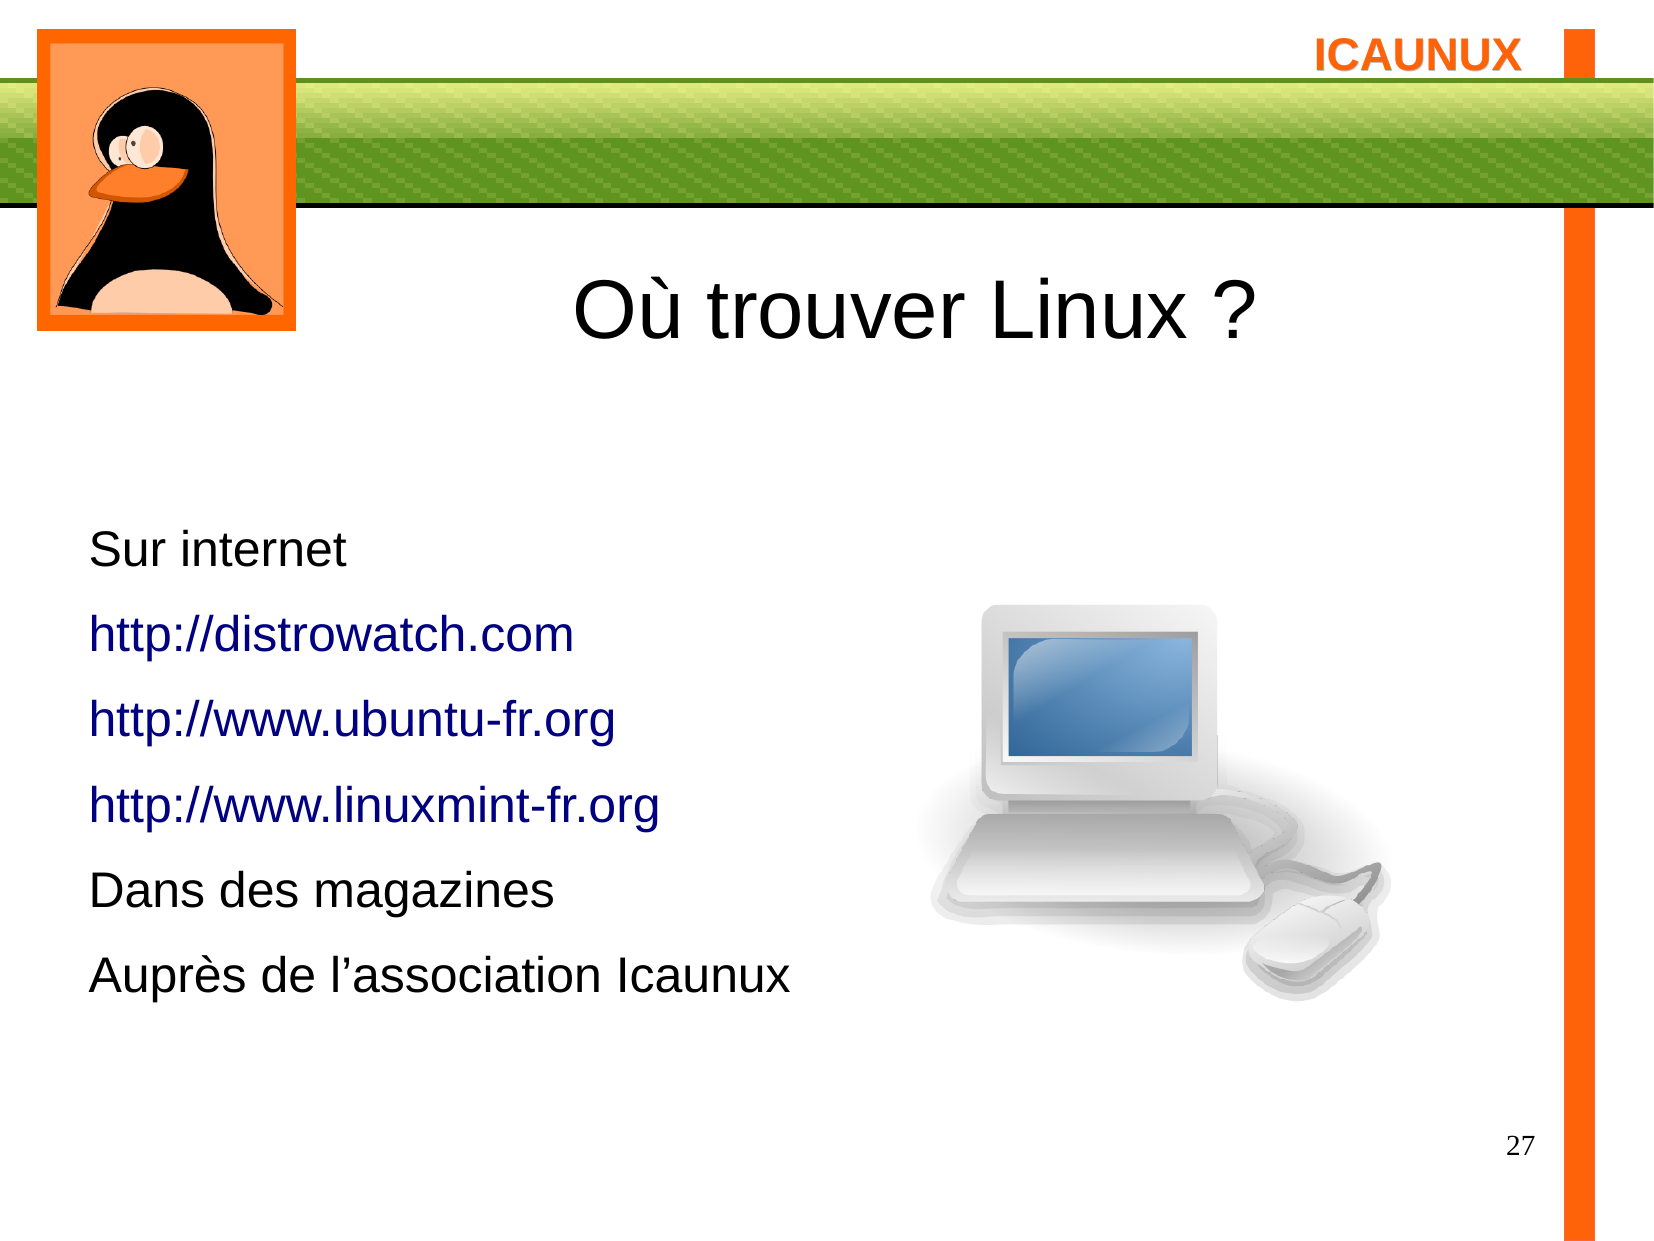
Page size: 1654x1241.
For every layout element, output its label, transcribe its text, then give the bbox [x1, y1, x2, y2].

list Sur internet http://distrowatch.com http://www.ubuntu-fr.org http://www.linuxmint-fr.org Dans des magazines Auprès de l’association Icaunux [88, 521, 1512, 1158]
picture [896, 531, 1418, 1053]
picture [0, 29, 1654, 331]
title Où trouver Linux ? [324, 235, 1506, 384]
